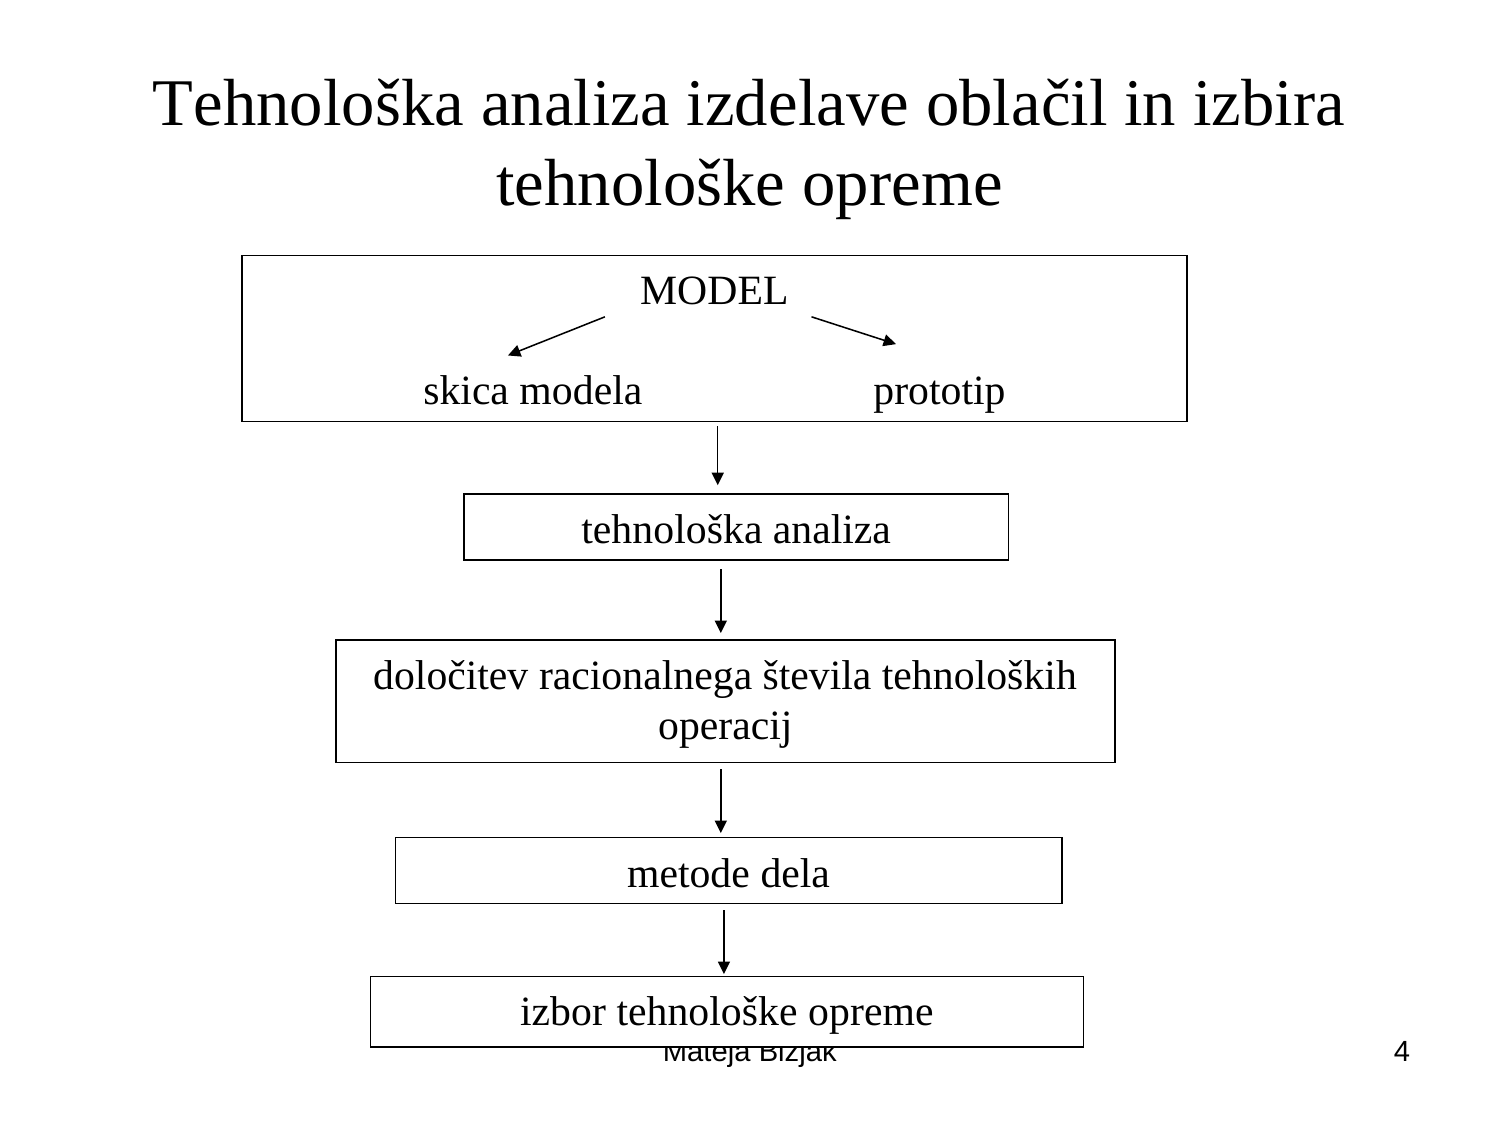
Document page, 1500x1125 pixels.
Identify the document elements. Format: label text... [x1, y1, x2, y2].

text_box metode dela [395, 837, 1062, 904]
title Tehnološka analiza izdelave oblačil in izbira tehnološke opreme [75, 45, 1426, 233]
text_box izbor tehnološke opreme [370, 976, 1084, 1047]
text_box Mateja Bizjak [512, 1047, 988, 1103]
text_box tehnološka analiza [464, 494, 1009, 561]
text_box MODEL skica modela prototip [242, 255, 1188, 422]
text_box <number> [1074, 1024, 1426, 1103]
text_box določitev racionalnega števila tehnoloških operacij [335, 639, 1115, 763]
